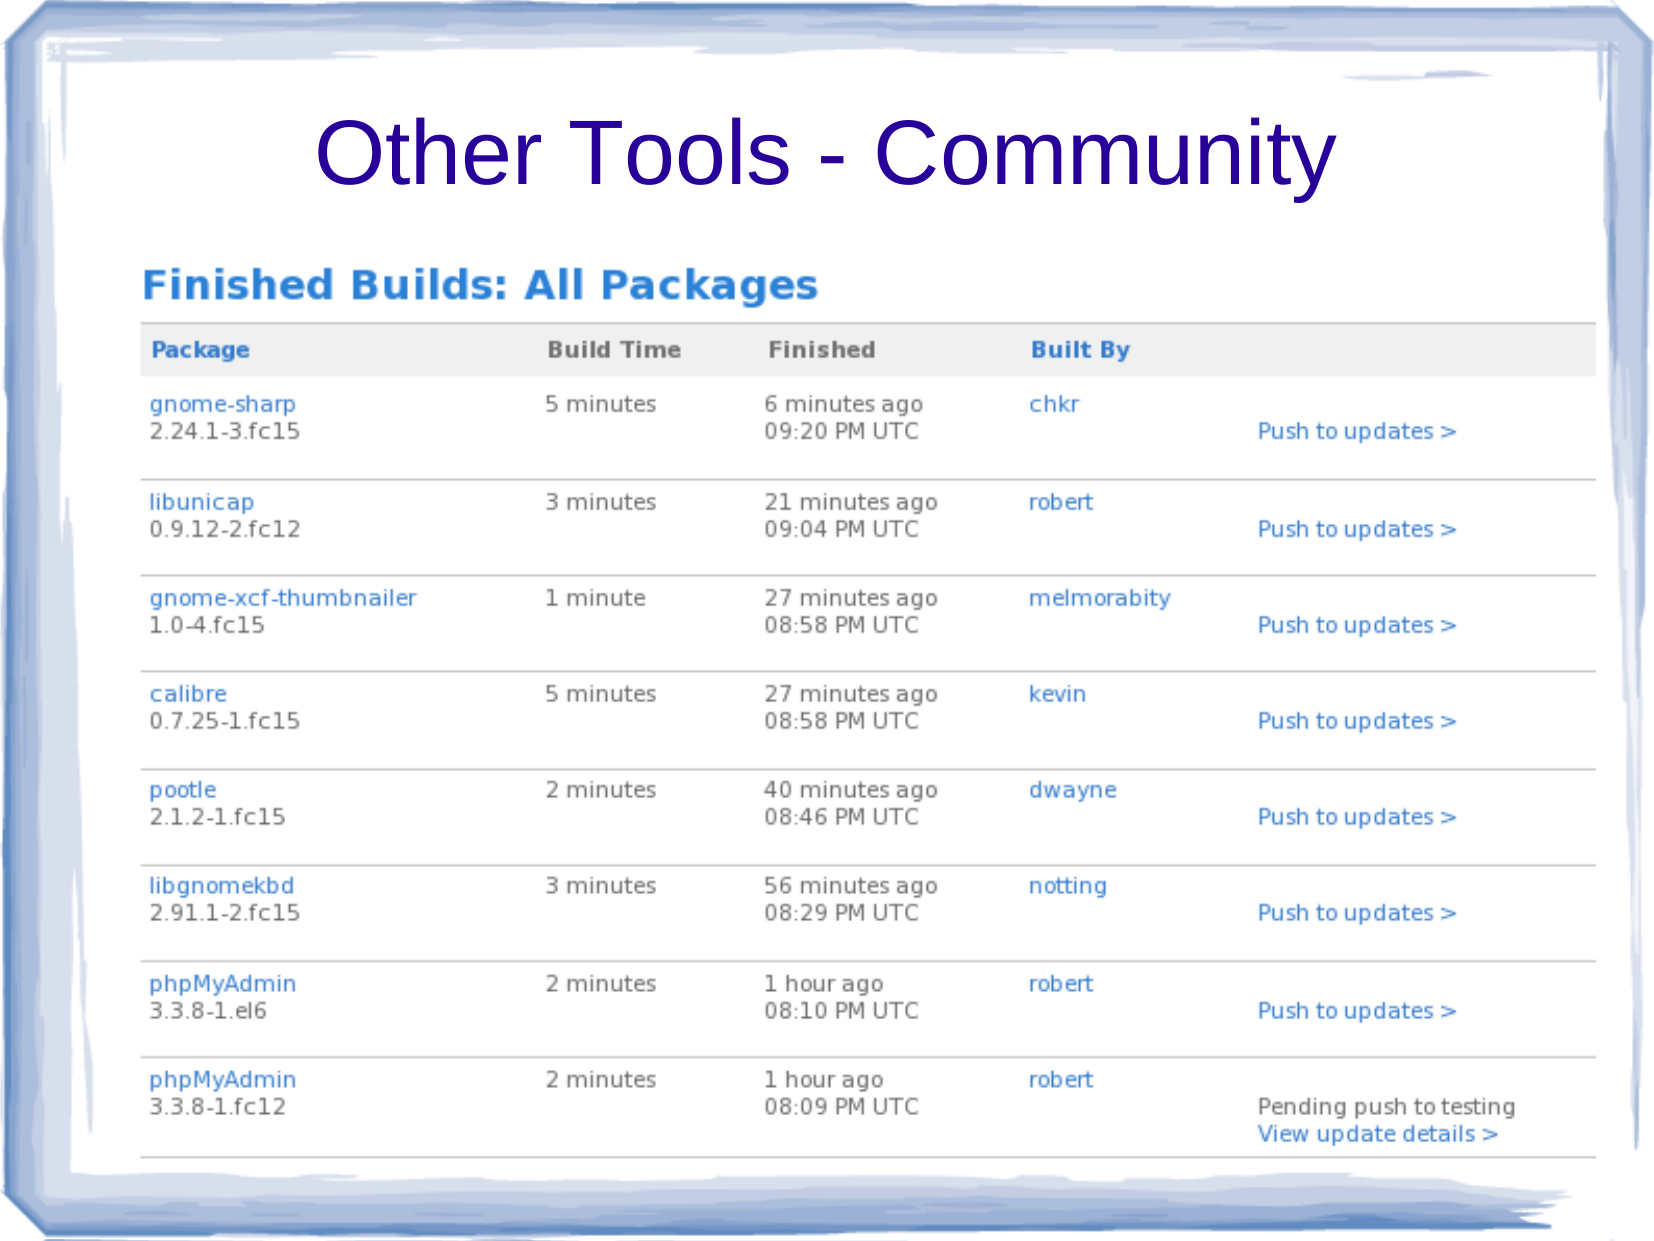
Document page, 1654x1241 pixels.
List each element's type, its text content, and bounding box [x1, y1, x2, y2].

title Other Tools - Community [82, 49, 1571, 257]
picture [0, 0, 1654, 1241]
